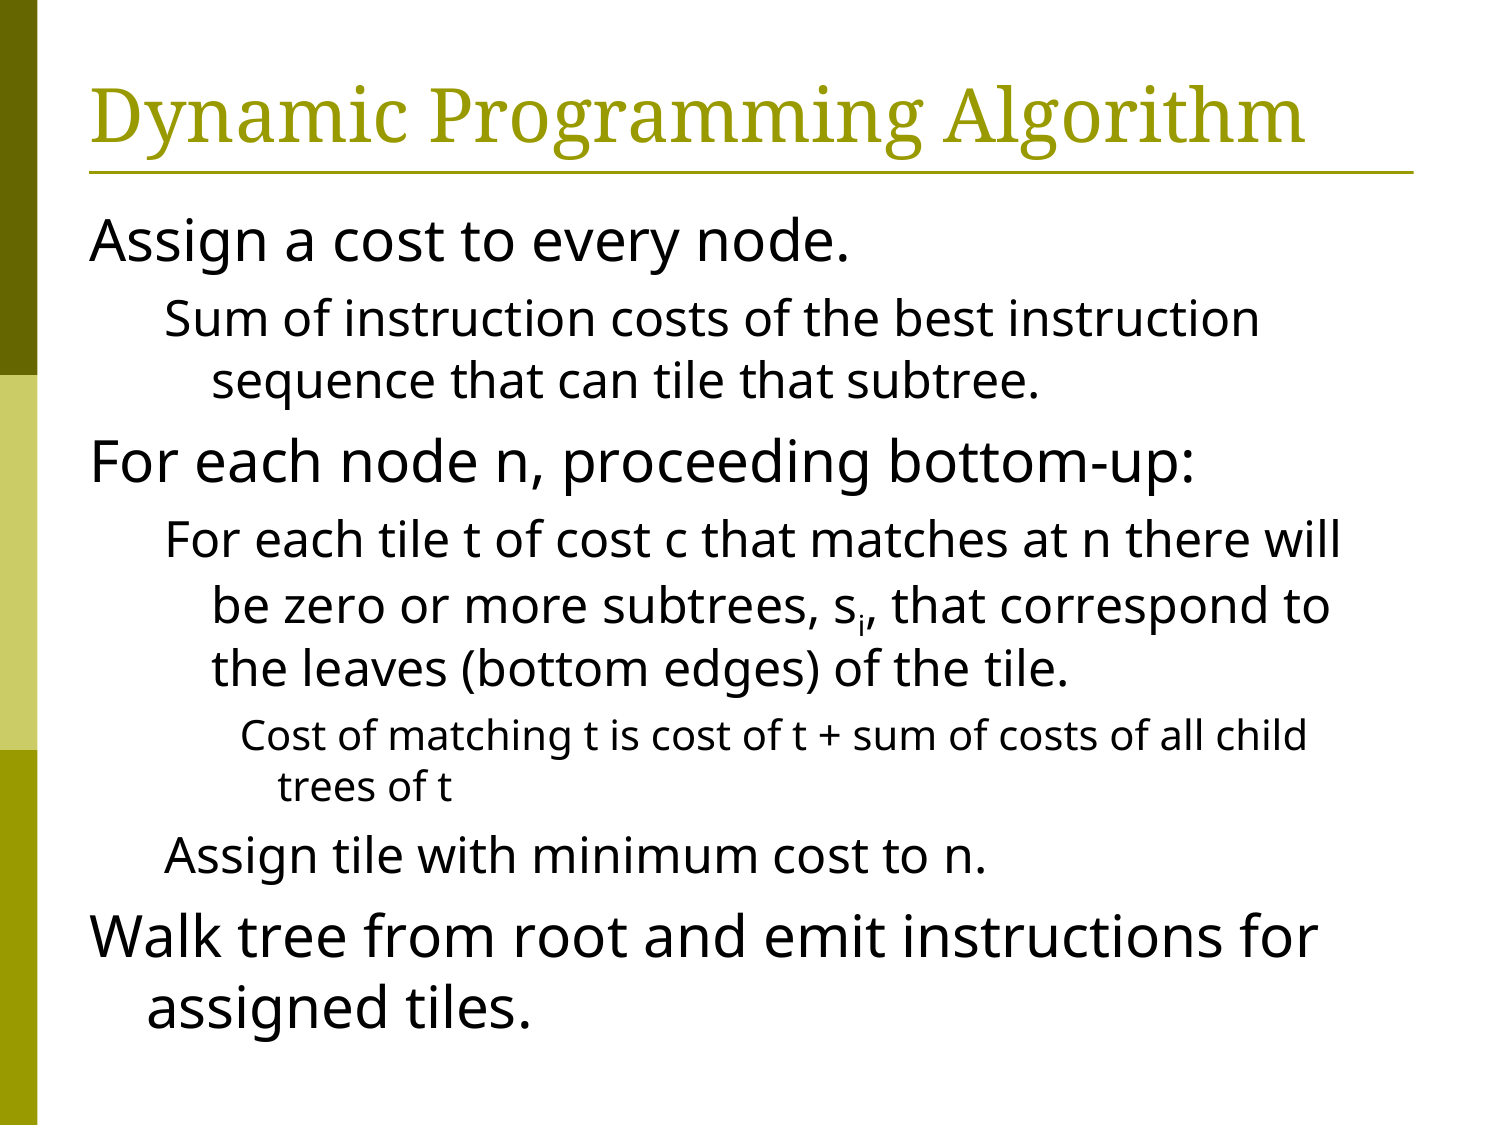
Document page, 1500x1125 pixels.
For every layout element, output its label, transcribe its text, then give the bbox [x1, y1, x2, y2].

title Dynamic Programming Algorithm [75, 45, 1426, 173]
list Assign a cost to every node. Sum of instruction costs of the best instruction sequence that can tile that subtree. For each node n, proceeding bottom-up: For each tile t of cost c that matches at n there will be zero or more subtrees, si, that correspond to the leaves (bottom edges) of the tile. Cost of matching t is cost of t + sum of costs of all child trees of t Assign tile with minimum cost to n. Walk tree from root and emit instructions for assigned tiles. [75, 196, 1426, 1016]
